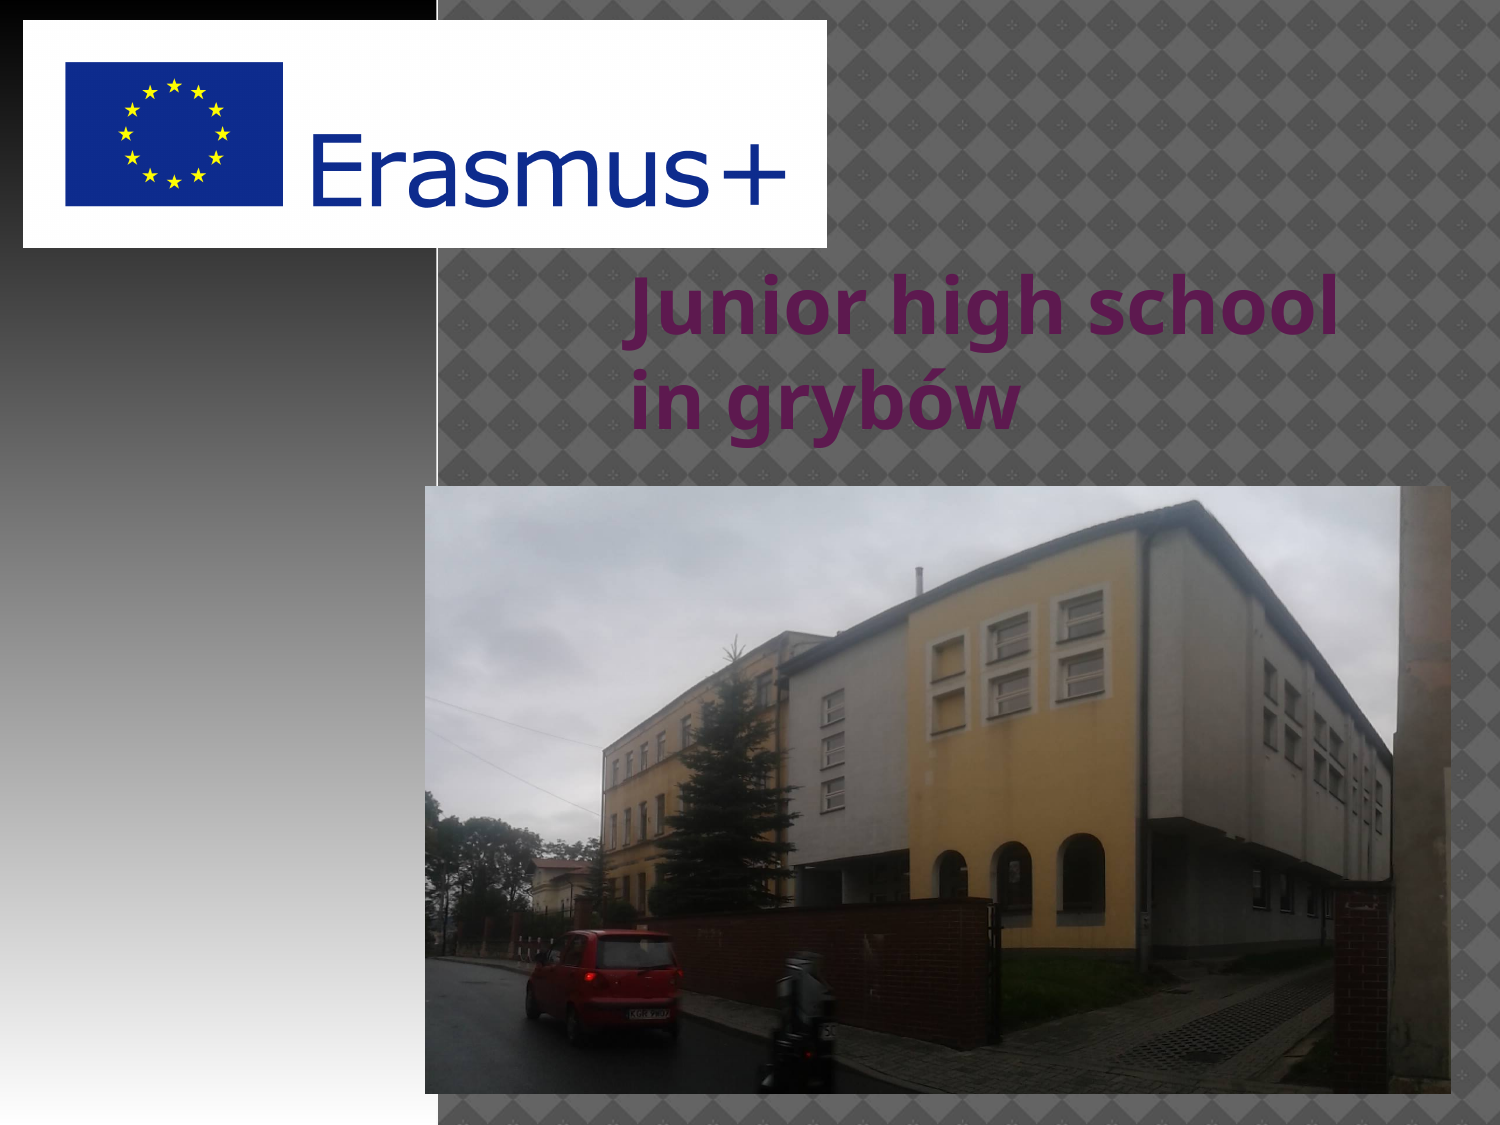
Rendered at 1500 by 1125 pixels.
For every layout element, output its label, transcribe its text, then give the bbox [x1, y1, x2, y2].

picture [23, 0, 1500, 1125]
title Junior high school in grybów [614, 248, 1452, 534]
